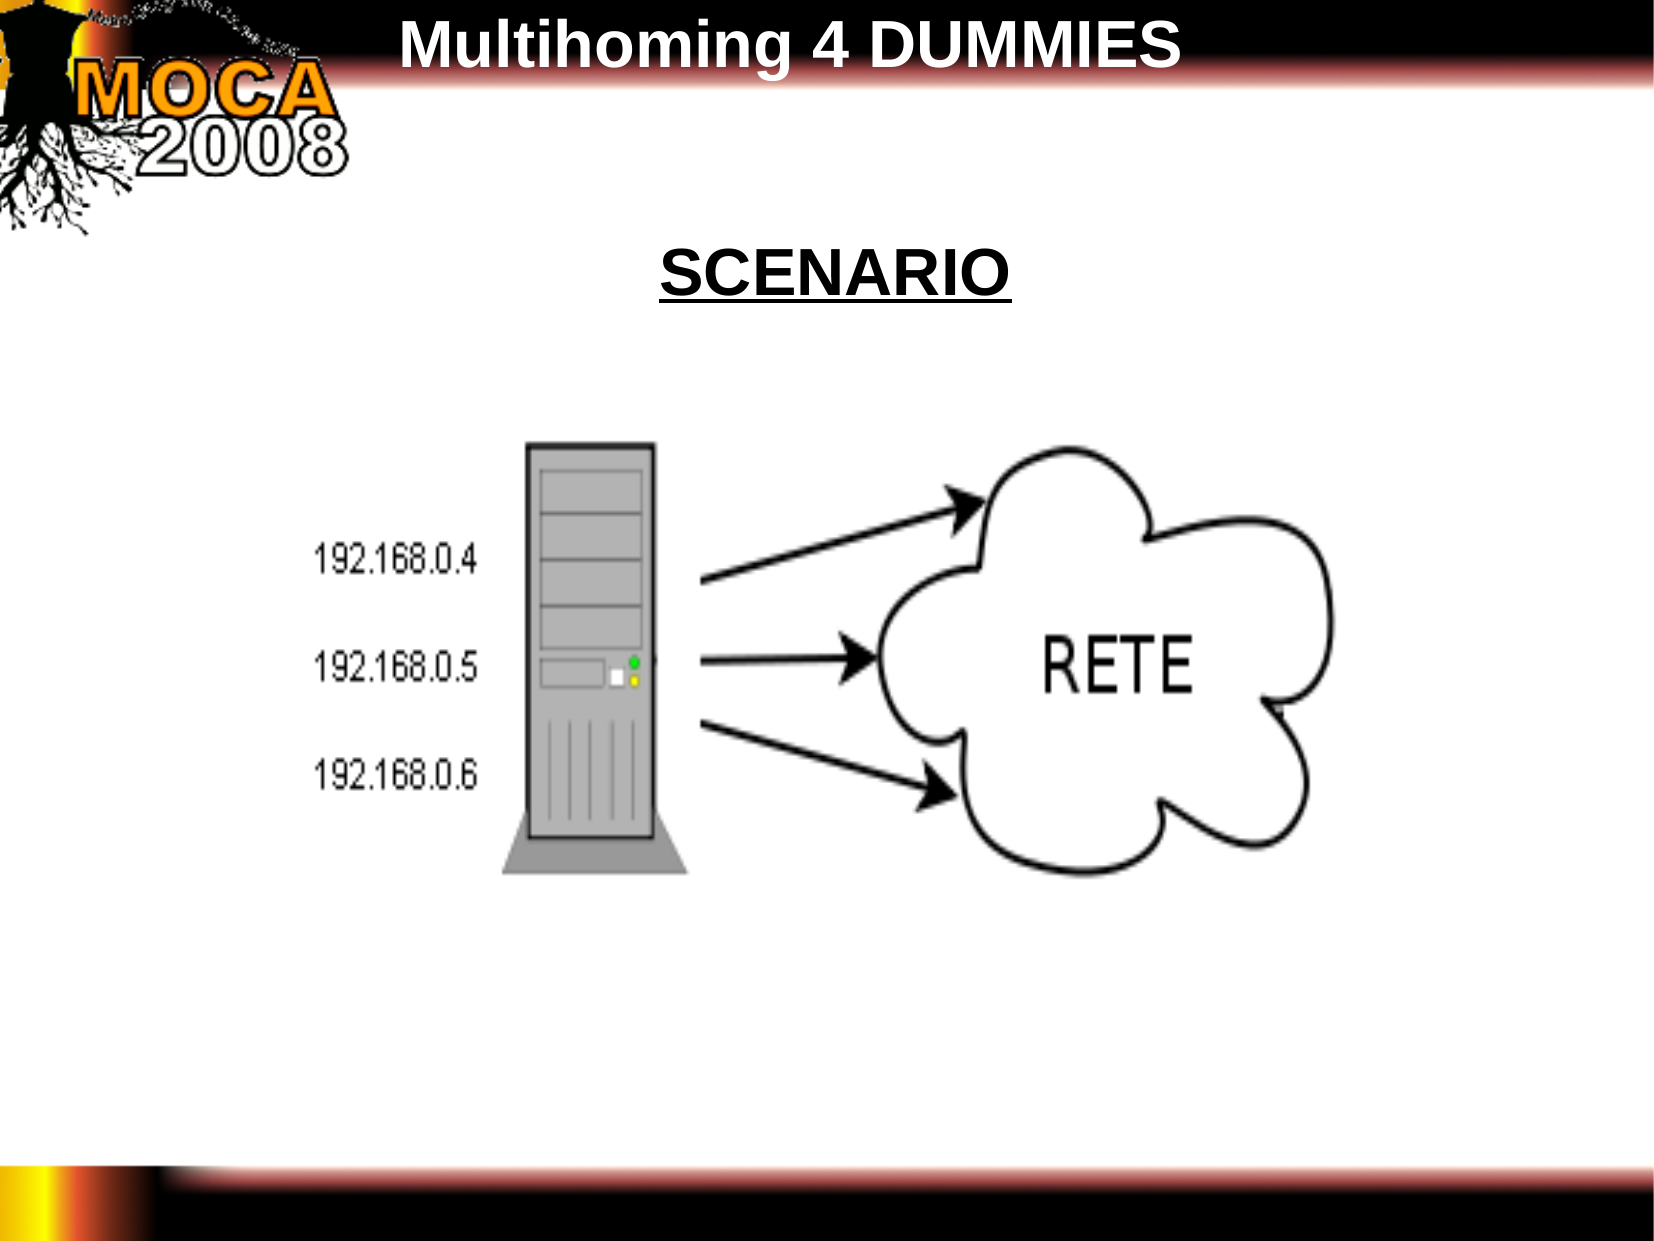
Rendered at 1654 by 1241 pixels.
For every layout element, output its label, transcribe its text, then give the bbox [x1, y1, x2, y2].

title Multihoming 4 DUMMIES [324, 0, 1654, 89]
list SCENARIO [29, 147, 1625, 1093]
picture [0, 0, 1654, 1241]
